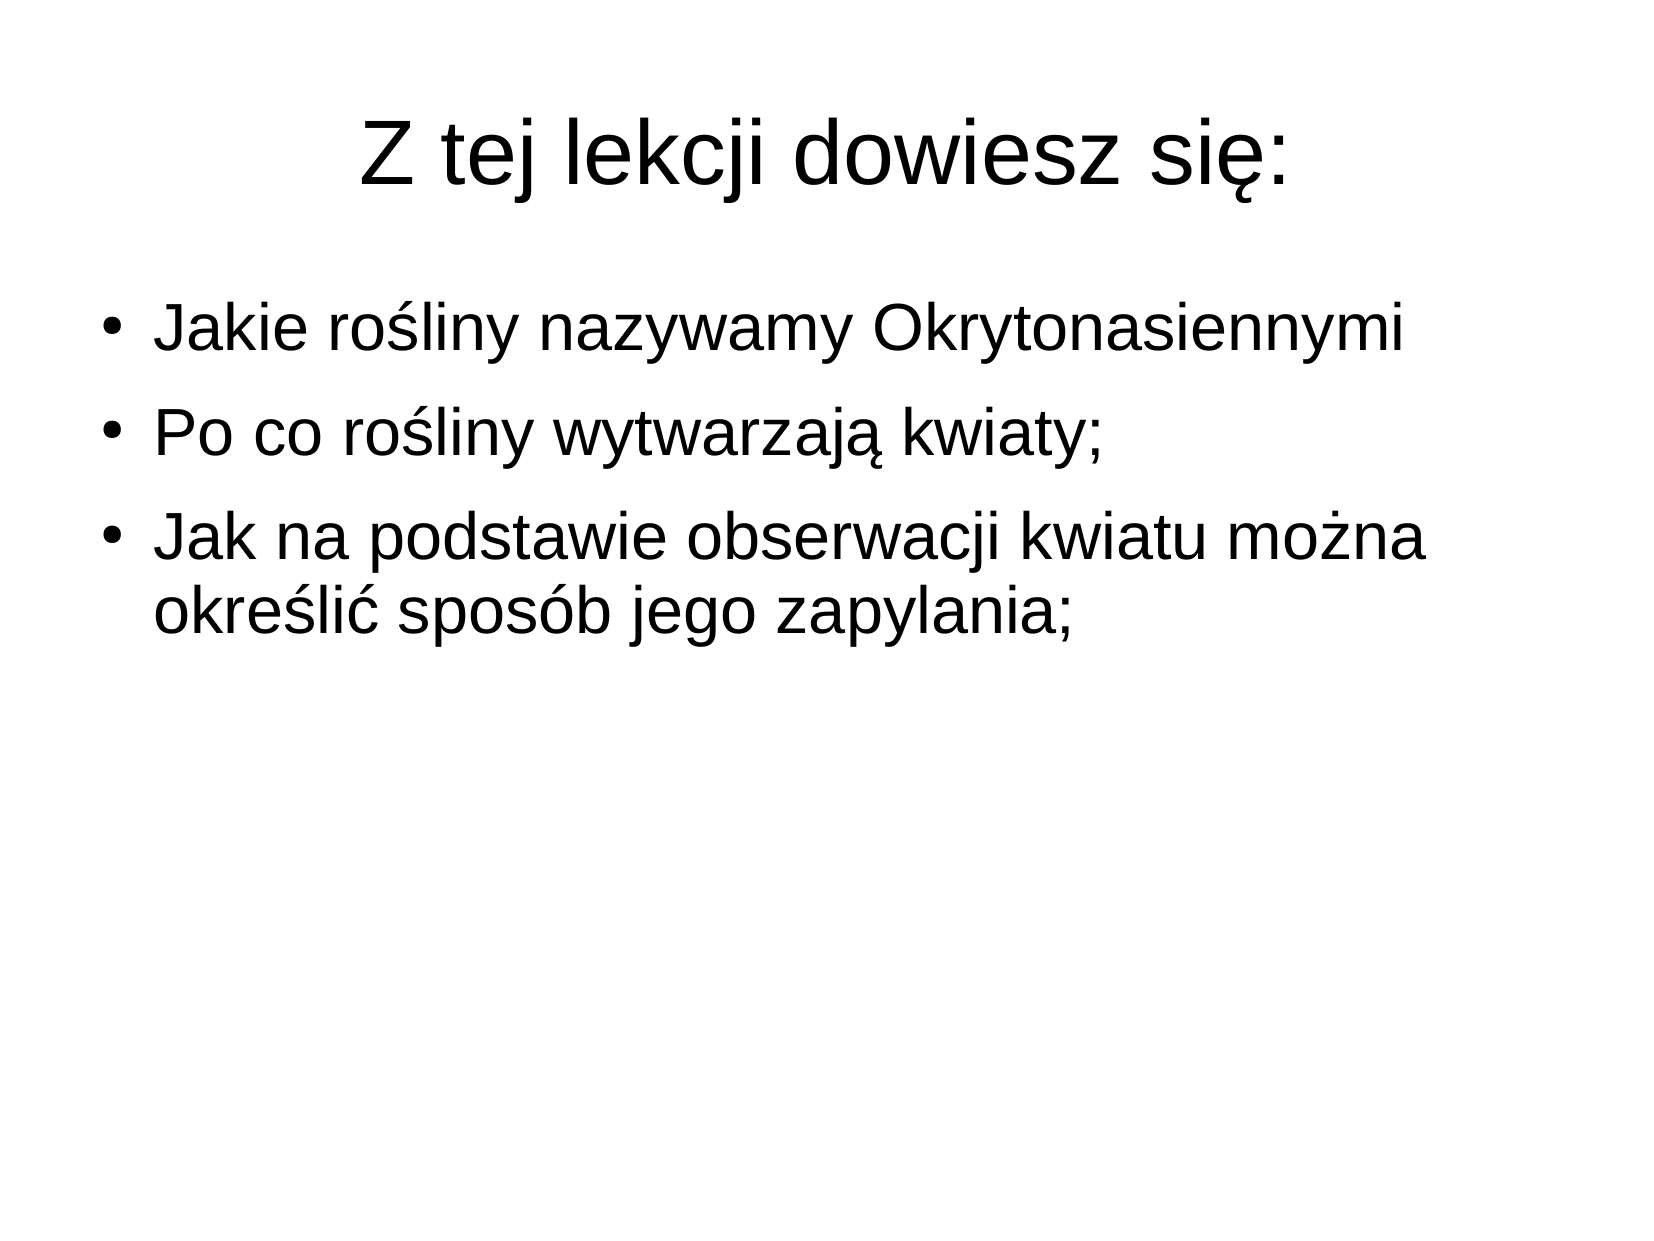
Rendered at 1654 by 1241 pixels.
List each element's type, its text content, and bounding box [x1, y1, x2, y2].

title Z tej lekcji dowiesz się: [82, 49, 1571, 257]
list Jakie rośliny nazywamy Okrytonasiennymi Po co rośliny wytwarzają kwiaty; Jak na podstawie obserwacji kwiatu można określić sposób jego zapylania; [82, 290, 1571, 1109]
